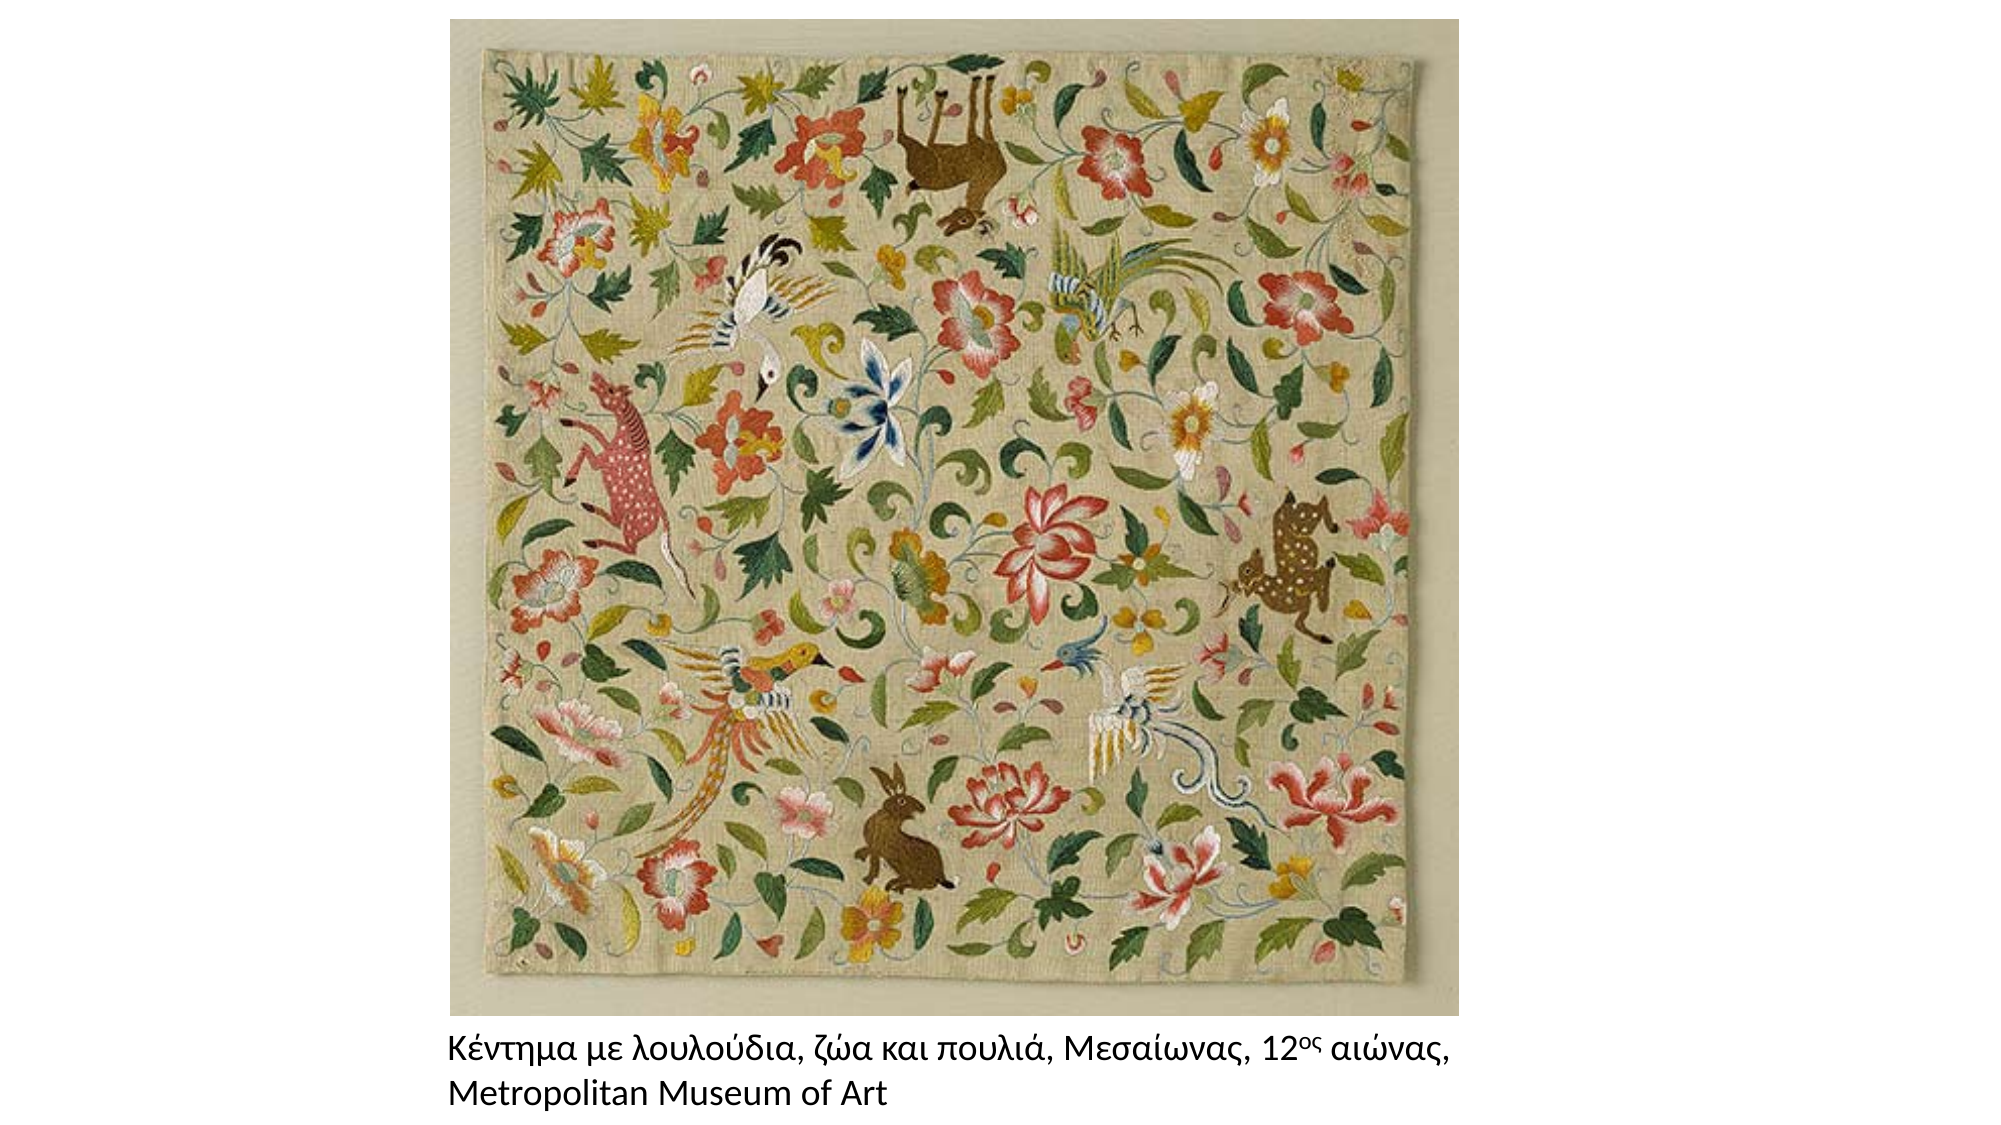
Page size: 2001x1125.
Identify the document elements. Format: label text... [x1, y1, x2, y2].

picture [450, 19, 1459, 1016]
text_box Κέντημα με λουλούδια, ζώα και πουλιά, Μεσαίωνας, 12ος αιώνας, Metropolitan Museum of Art [433, 1016, 1550, 1121]
